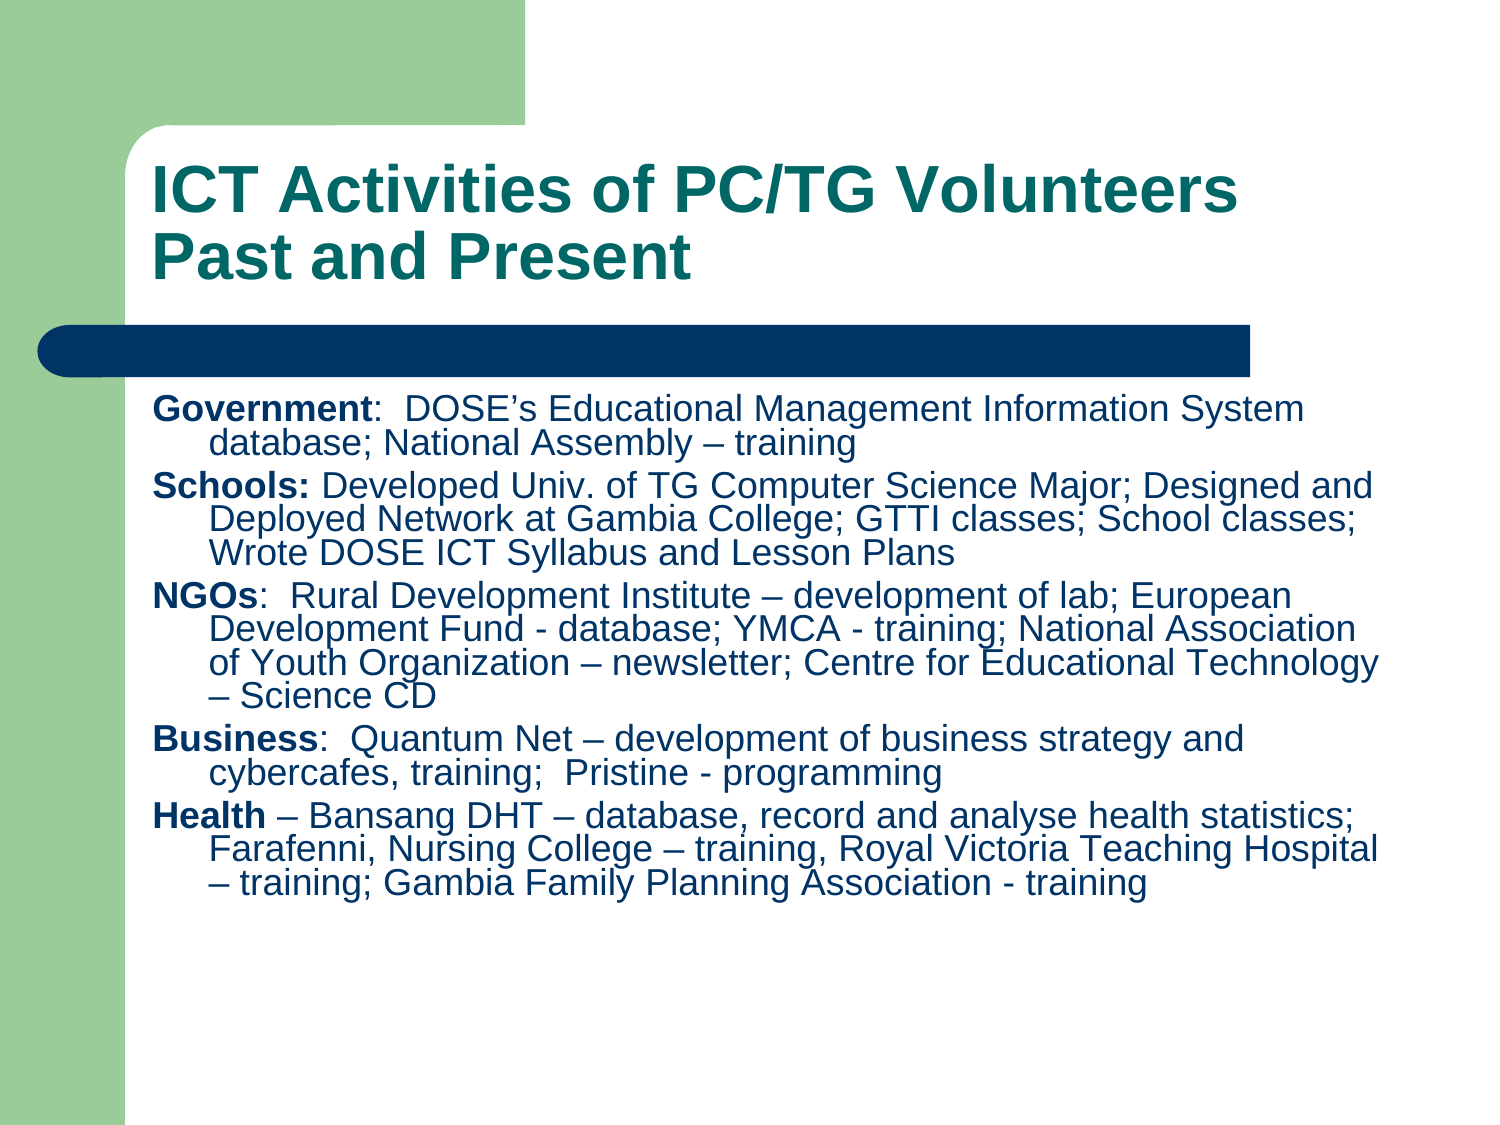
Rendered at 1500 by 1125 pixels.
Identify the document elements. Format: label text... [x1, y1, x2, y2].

list Government: DOSE’s Educational Management Information System database; National Assembly – training Schools: Developed Univ. of TG Computer Science Major; Designed and Deployed Network at Gambia College; GTTI classes; School classes; Wrote DOSE ICT Syllabus and Lesson Plans NGOs: Rural Development Institute – development of lab; European Development Fund - database; YMCA - training; National Association of Youth Organization – newsletter; Centre for Educational Technology – Science CD Business: Quantum Net – development of business strategy and cybercafes, training; Pristine - programming Health – Bansang DHT – database, record and analyse health statistics; Farafenni, Nursing College – training, Royal Victoria Teaching Hospital – training; Gambia Family Planning Association - training [137, 387, 1400, 999]
title ICT Activities of PC/TG Volunteers Past and Present [136, 136, 1414, 301]
